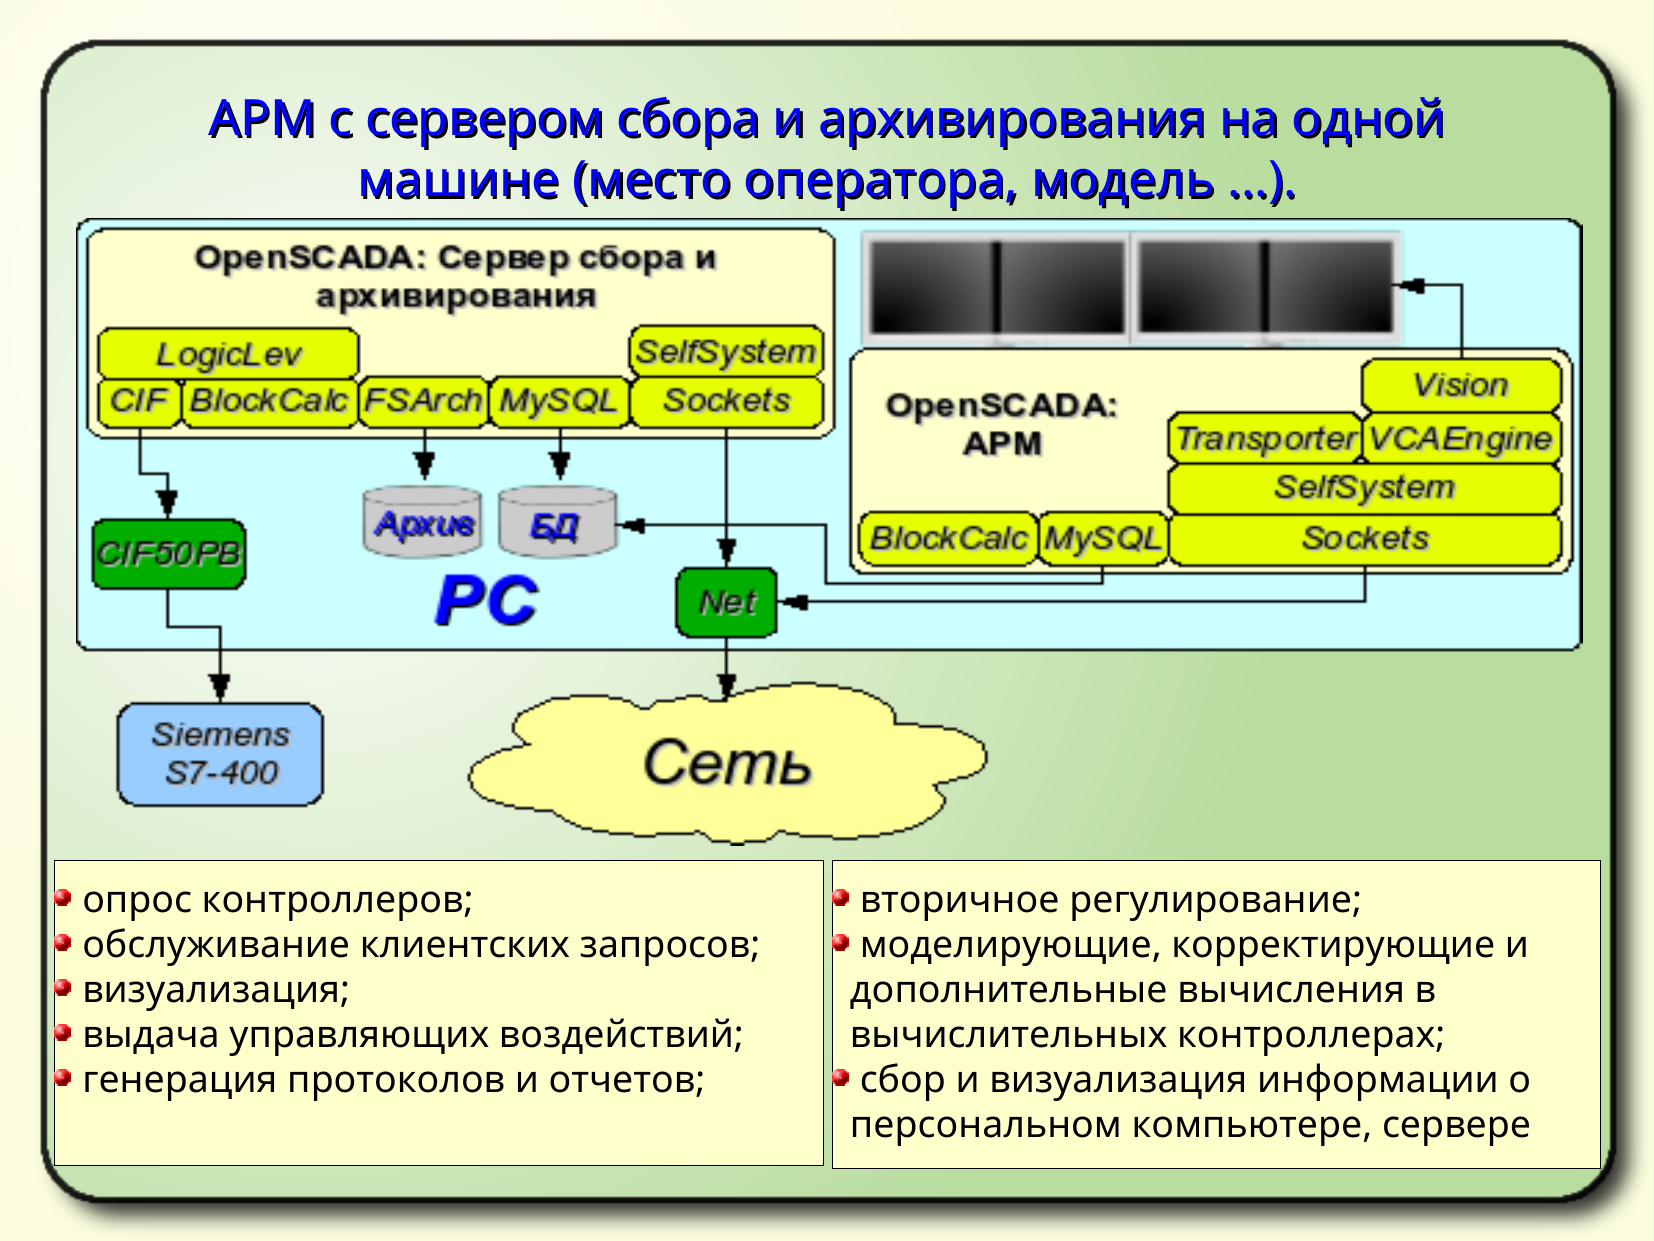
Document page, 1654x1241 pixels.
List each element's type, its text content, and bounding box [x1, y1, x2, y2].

title АРМ с сервером сбора и архивирования на одной машине (место оператора, модель ...). [121, 64, 1533, 218]
list вторичное регулирование; моделирующие, корректирующие и дополнительные вычисления в вычислительных контроллерах; сбор и визуализация информации о персональном компьютере, сервере [832, 860, 1601, 1169]
list опрос контроллеров; обслуживание клиентских запросов; визуализация; выдача управляющих воздействий; генерация протоколов и отчетов; [54, 860, 824, 1166]
picture [0, 0, 1654, 1241]
